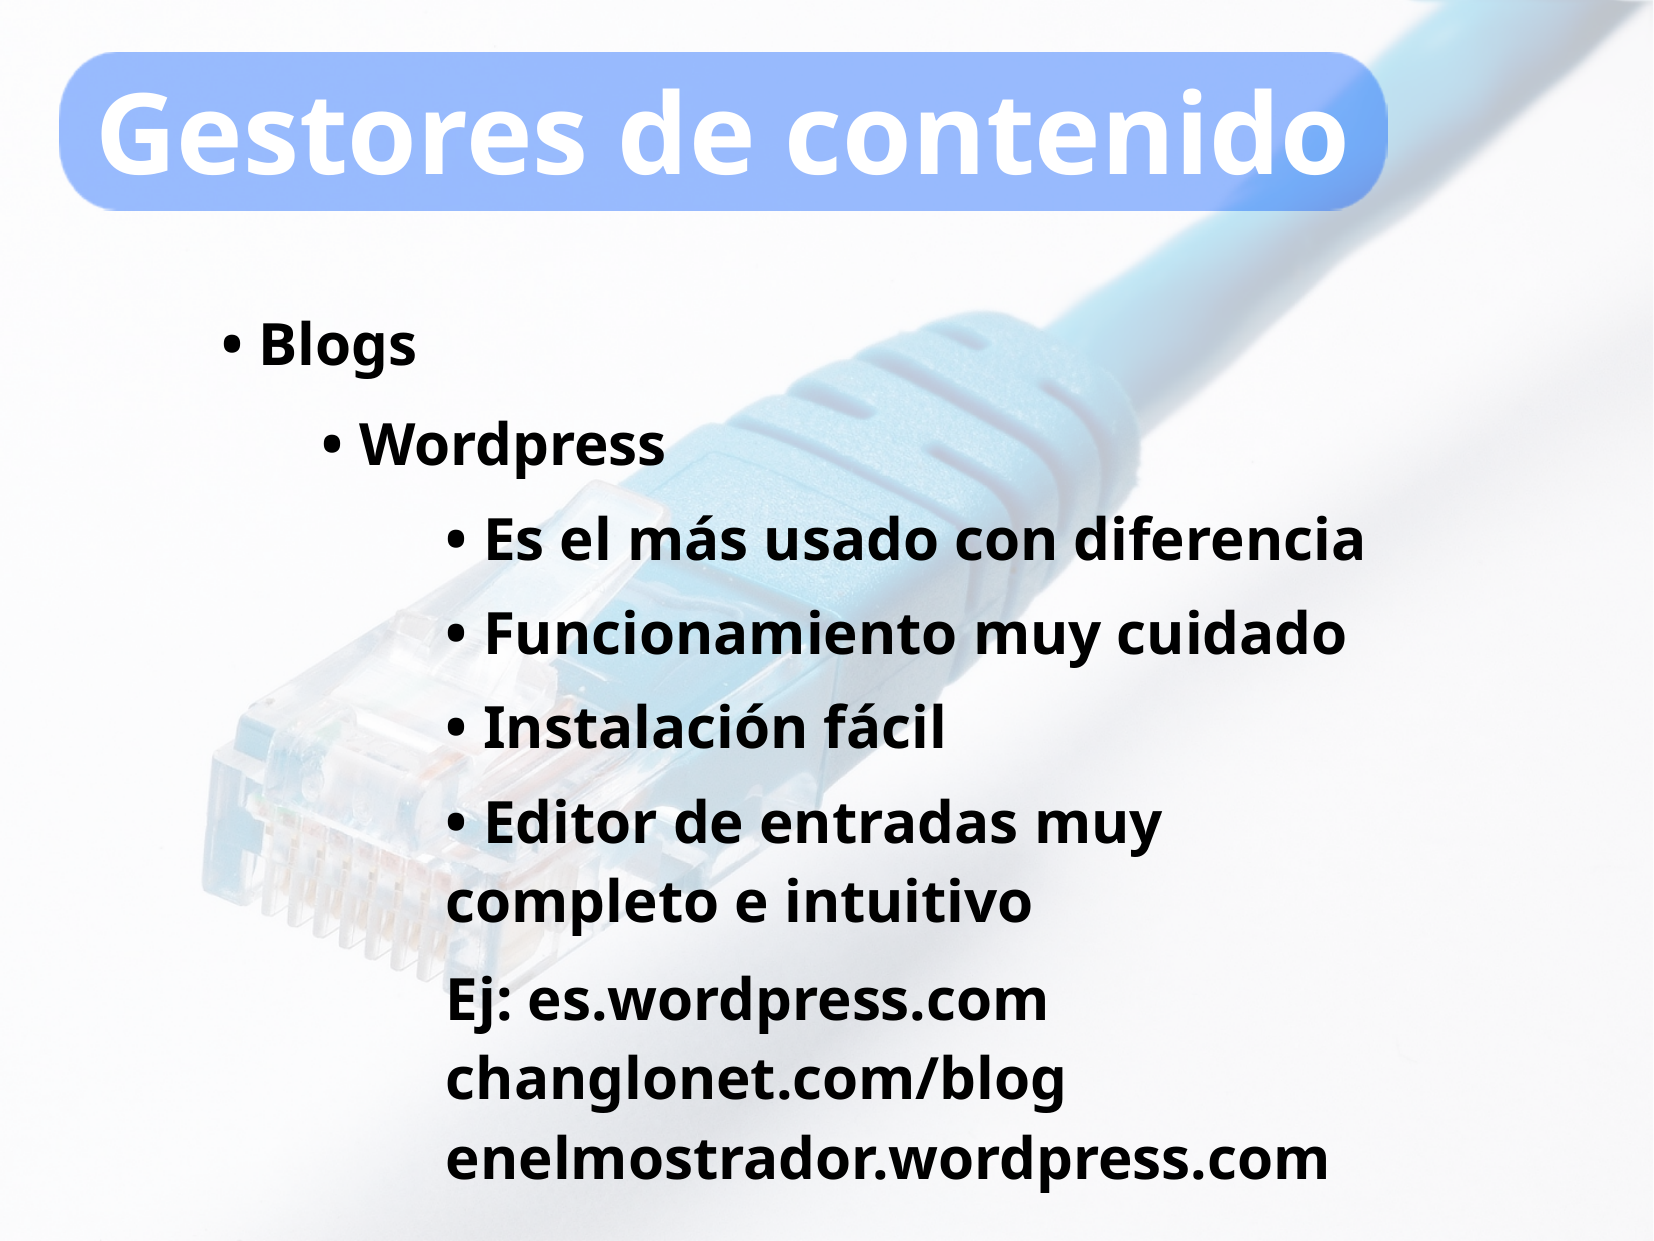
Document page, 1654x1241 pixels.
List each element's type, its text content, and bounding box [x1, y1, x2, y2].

text_box Ej: es.wordpress.com changlonet.com/blog enelmostrador.wordpress.com [431, 950, 1388, 1197]
text_box • Editor de entradas muy completo e intuitivo [431, 773, 1241, 943]
text_box • Blogs [206, 295, 473, 388]
text_box • Wordpress [307, 395, 709, 488]
text_box • Instalación fácil [431, 679, 1034, 772]
text_box • Funcionamiento muy cuidado [431, 584, 1477, 677]
picture [0, 0, 1654, 1241]
text_box • Es el más usado con diferencia [431, 490, 1506, 583]
